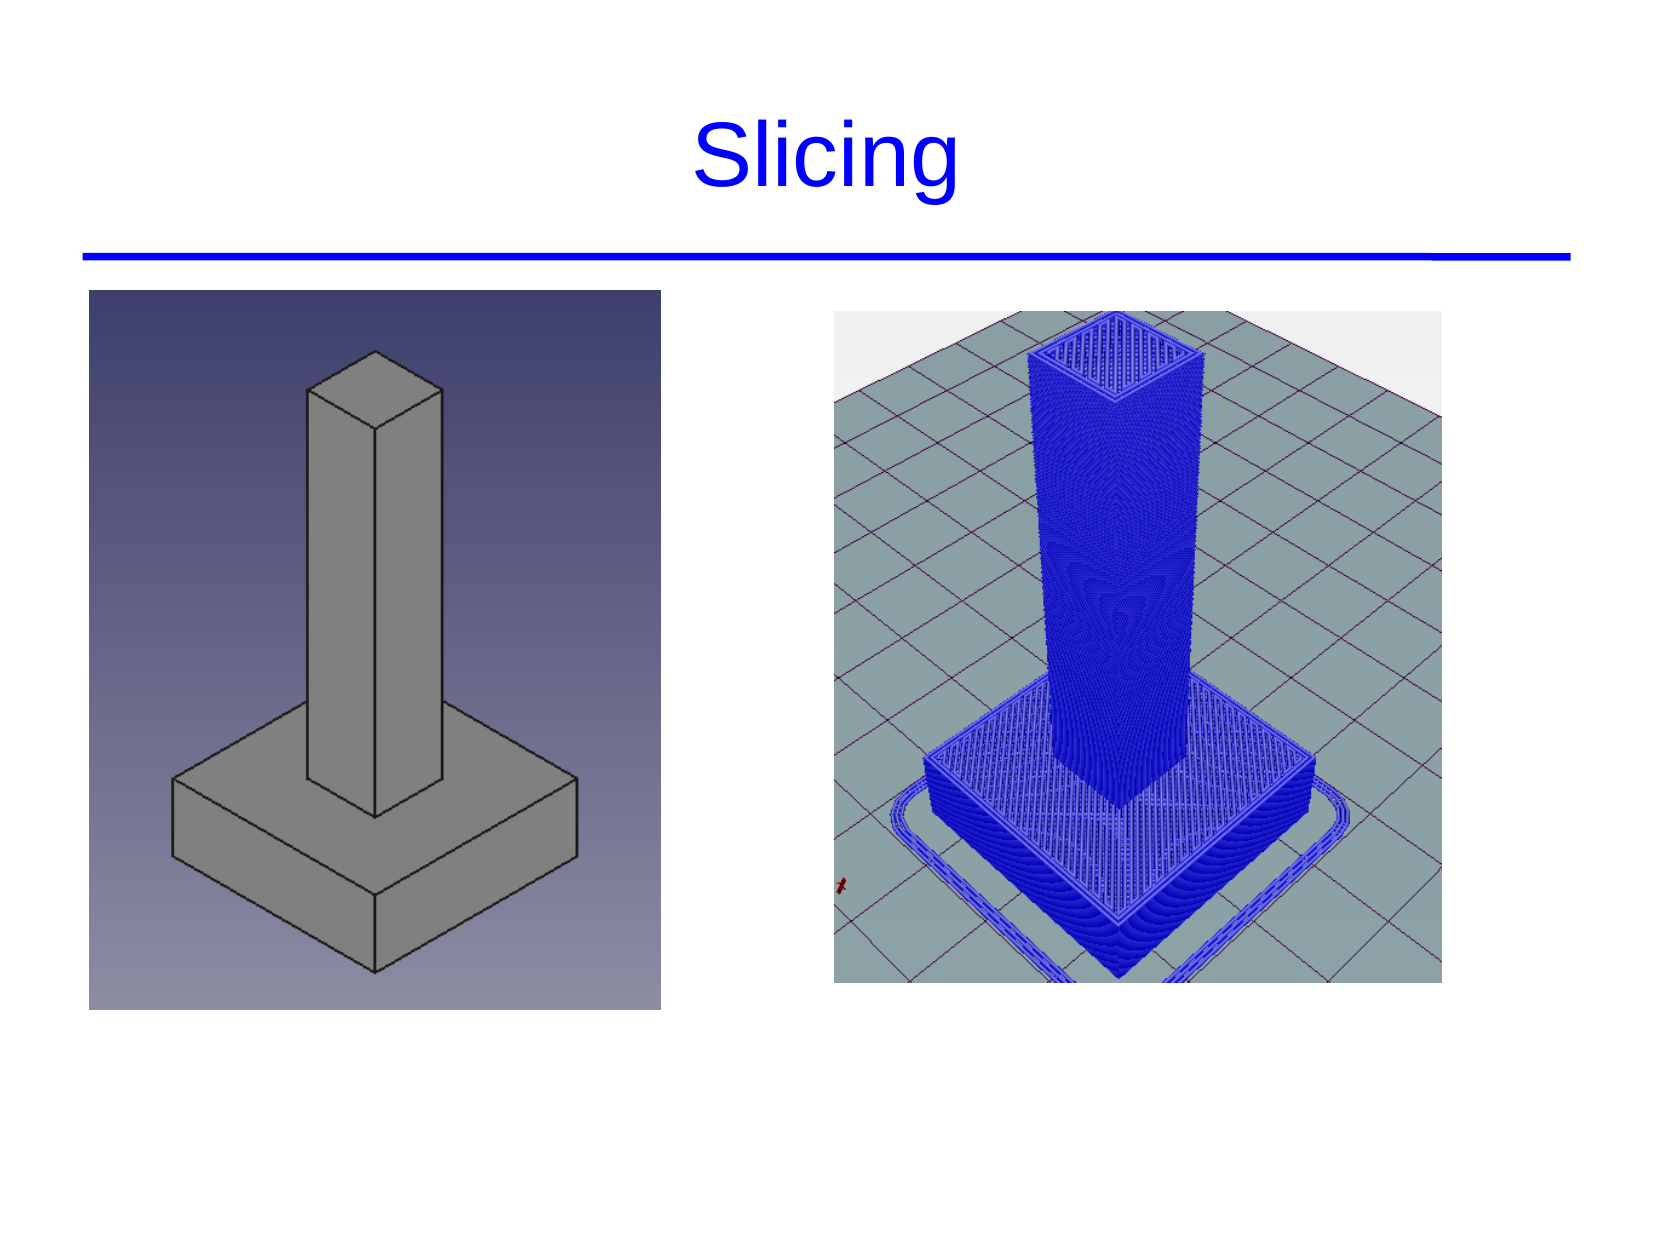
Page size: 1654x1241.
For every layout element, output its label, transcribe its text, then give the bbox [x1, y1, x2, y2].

picture [89, 290, 661, 1010]
picture [834, 311, 1442, 983]
title Slicing [82, 49, 1571, 257]
